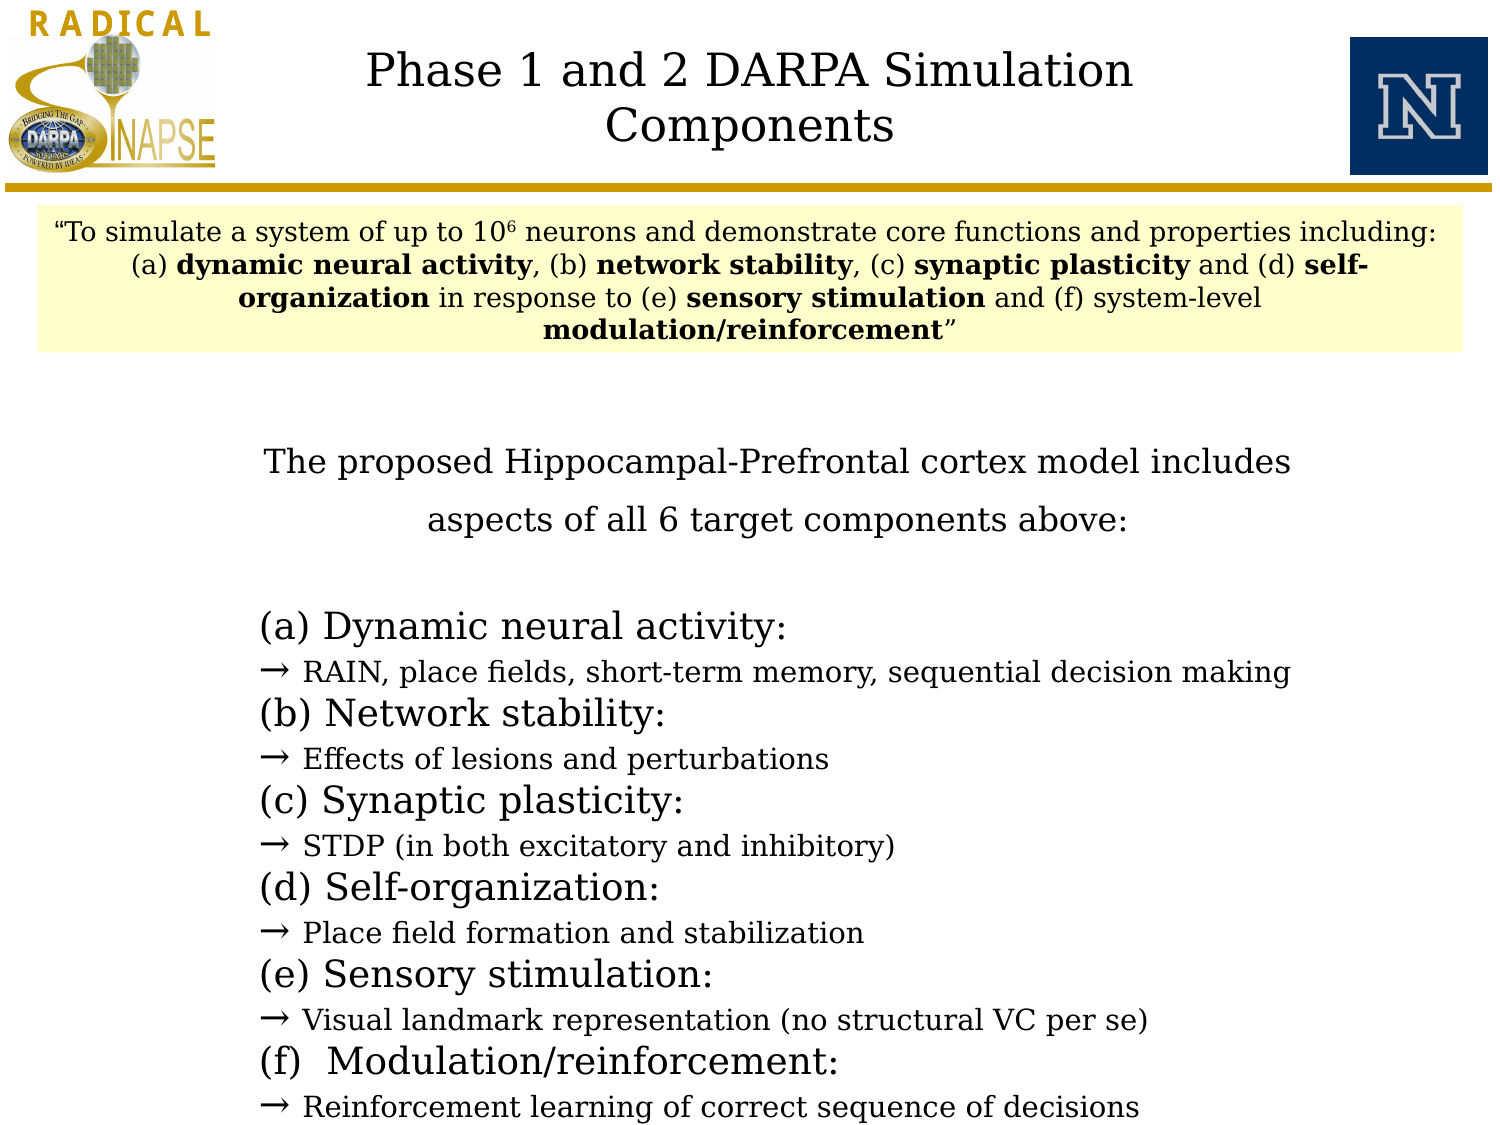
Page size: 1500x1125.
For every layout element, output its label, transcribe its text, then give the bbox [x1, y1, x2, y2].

picture [1350, 37, 1488, 175]
text_box Phase 1 and 2 DARPA Simulation Components [212, 32, 1288, 121]
text_box The proposed Hippocampal-Prefrontal cortex model includes aspects of all 6 target components above: (a) Dynamic neural activity: → RAIN, place fields, short-term memory, sequential decision making (b) Network stability: → Effects of lesions and perturbations (c) Synaptic plasticity: → STDP (in both excitatory and inhibitory) (d) Self-organization: → Place field formation and stabilization (e) Sensory stimulation: → Visual landmark representation (no structural VC per se) (f) Modulation/reinforcement: → Reinforcement learning of correct sequence of decisions [187, 416, 1313, 1115]
text_box “To simulate a system of up to 106 neurons and demonstrate core functions and properties including: (a) dynamic neural activity, (b) network stability, (c) synaptic plasticity and (d) self-organization in response to (e) sensory stimulation and (f) system-level modulation/reinforcement” [37, 205, 1463, 353]
